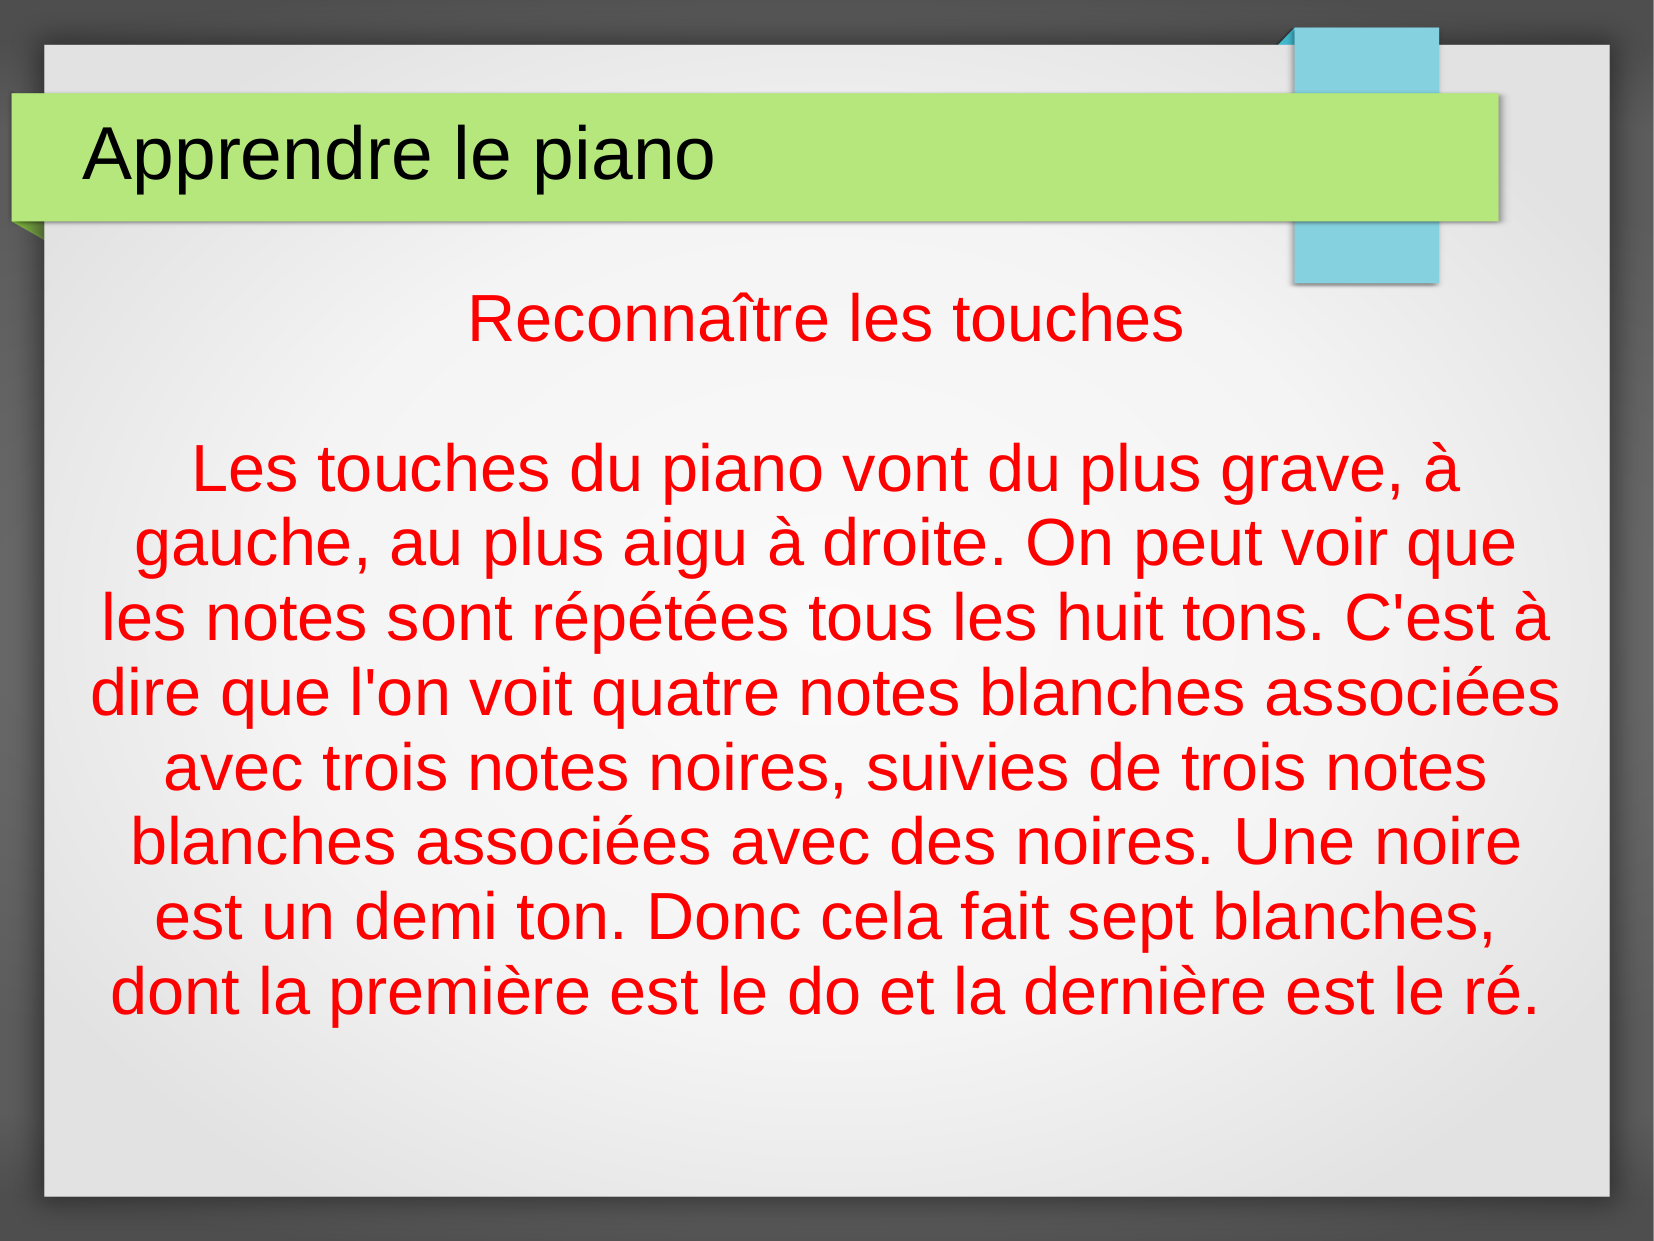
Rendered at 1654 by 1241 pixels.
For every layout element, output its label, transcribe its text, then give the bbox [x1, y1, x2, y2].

title Apprendre le piano [82, 94, 1264, 213]
picture [0, 0, 1654, 1241]
subtitle Reconnaître les touches Les touches du piano vont du plus grave, à gauche, au plus aigu à droite. On peut voir que les notes sont répétées tous les huit tons. C'est à dire que l'on voit quatre notes blanches associées avec trois notes noires, suivies de trois notes blanches associées avec des noires. Une noire est un demi ton. Donc cela fait sept blanches, dont la première est le do et la dernière est le ré. [82, 281, 1571, 1029]
